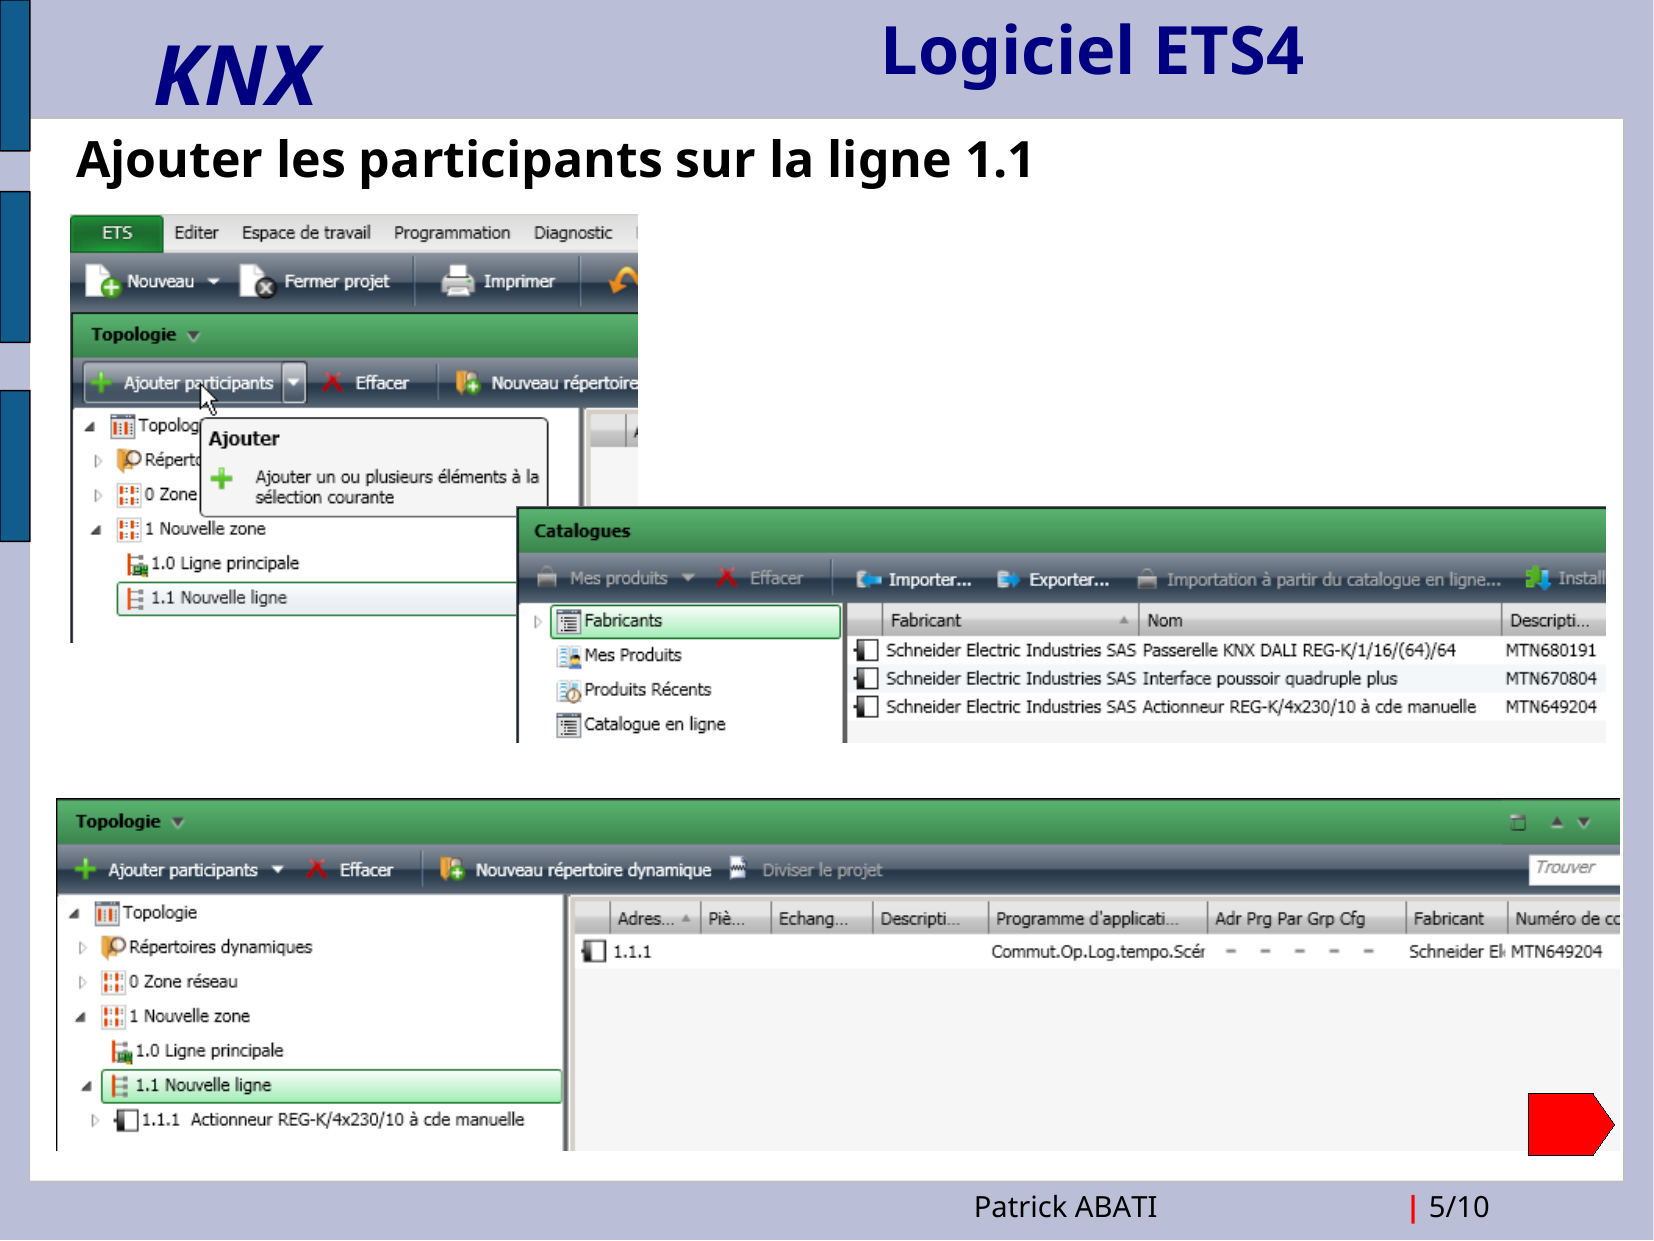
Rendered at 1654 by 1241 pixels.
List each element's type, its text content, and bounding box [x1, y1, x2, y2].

text_box [1528, 1093, 1615, 1156]
picture [56, 798, 1620, 1151]
text_box Ajouter les participants sur la ligne 1.1 [61, 125, 1621, 196]
picture [70, 214, 1606, 743]
